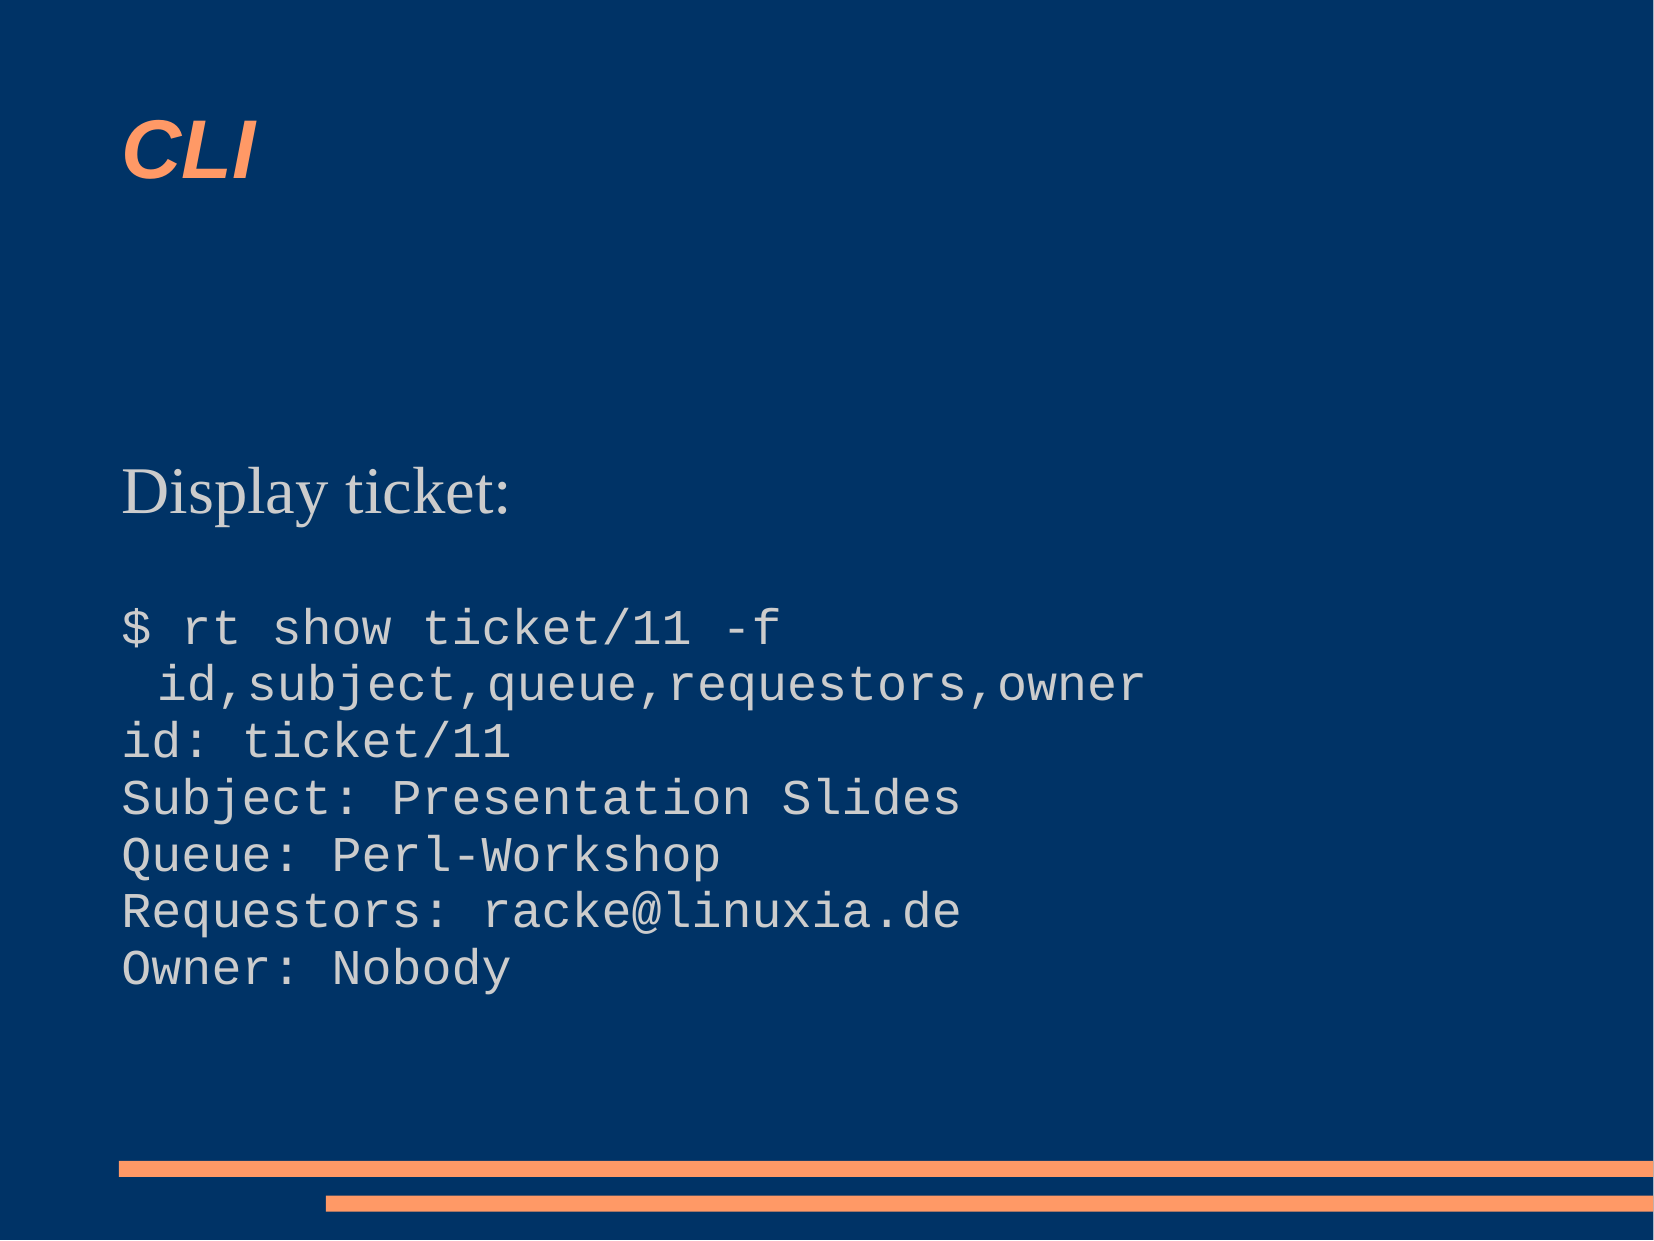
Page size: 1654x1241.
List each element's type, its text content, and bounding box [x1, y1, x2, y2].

title CLI [121, 53, 1534, 247]
subtitle Display ticket: $ rt show ticket/11 -f id,subject,queue,requestors,owner id: ticket/11 Subject: Presentation Slides Queue: Perl-Workshop Requestors: racke@linuxia.de Owner: Nobody [121, 329, 1561, 1125]
